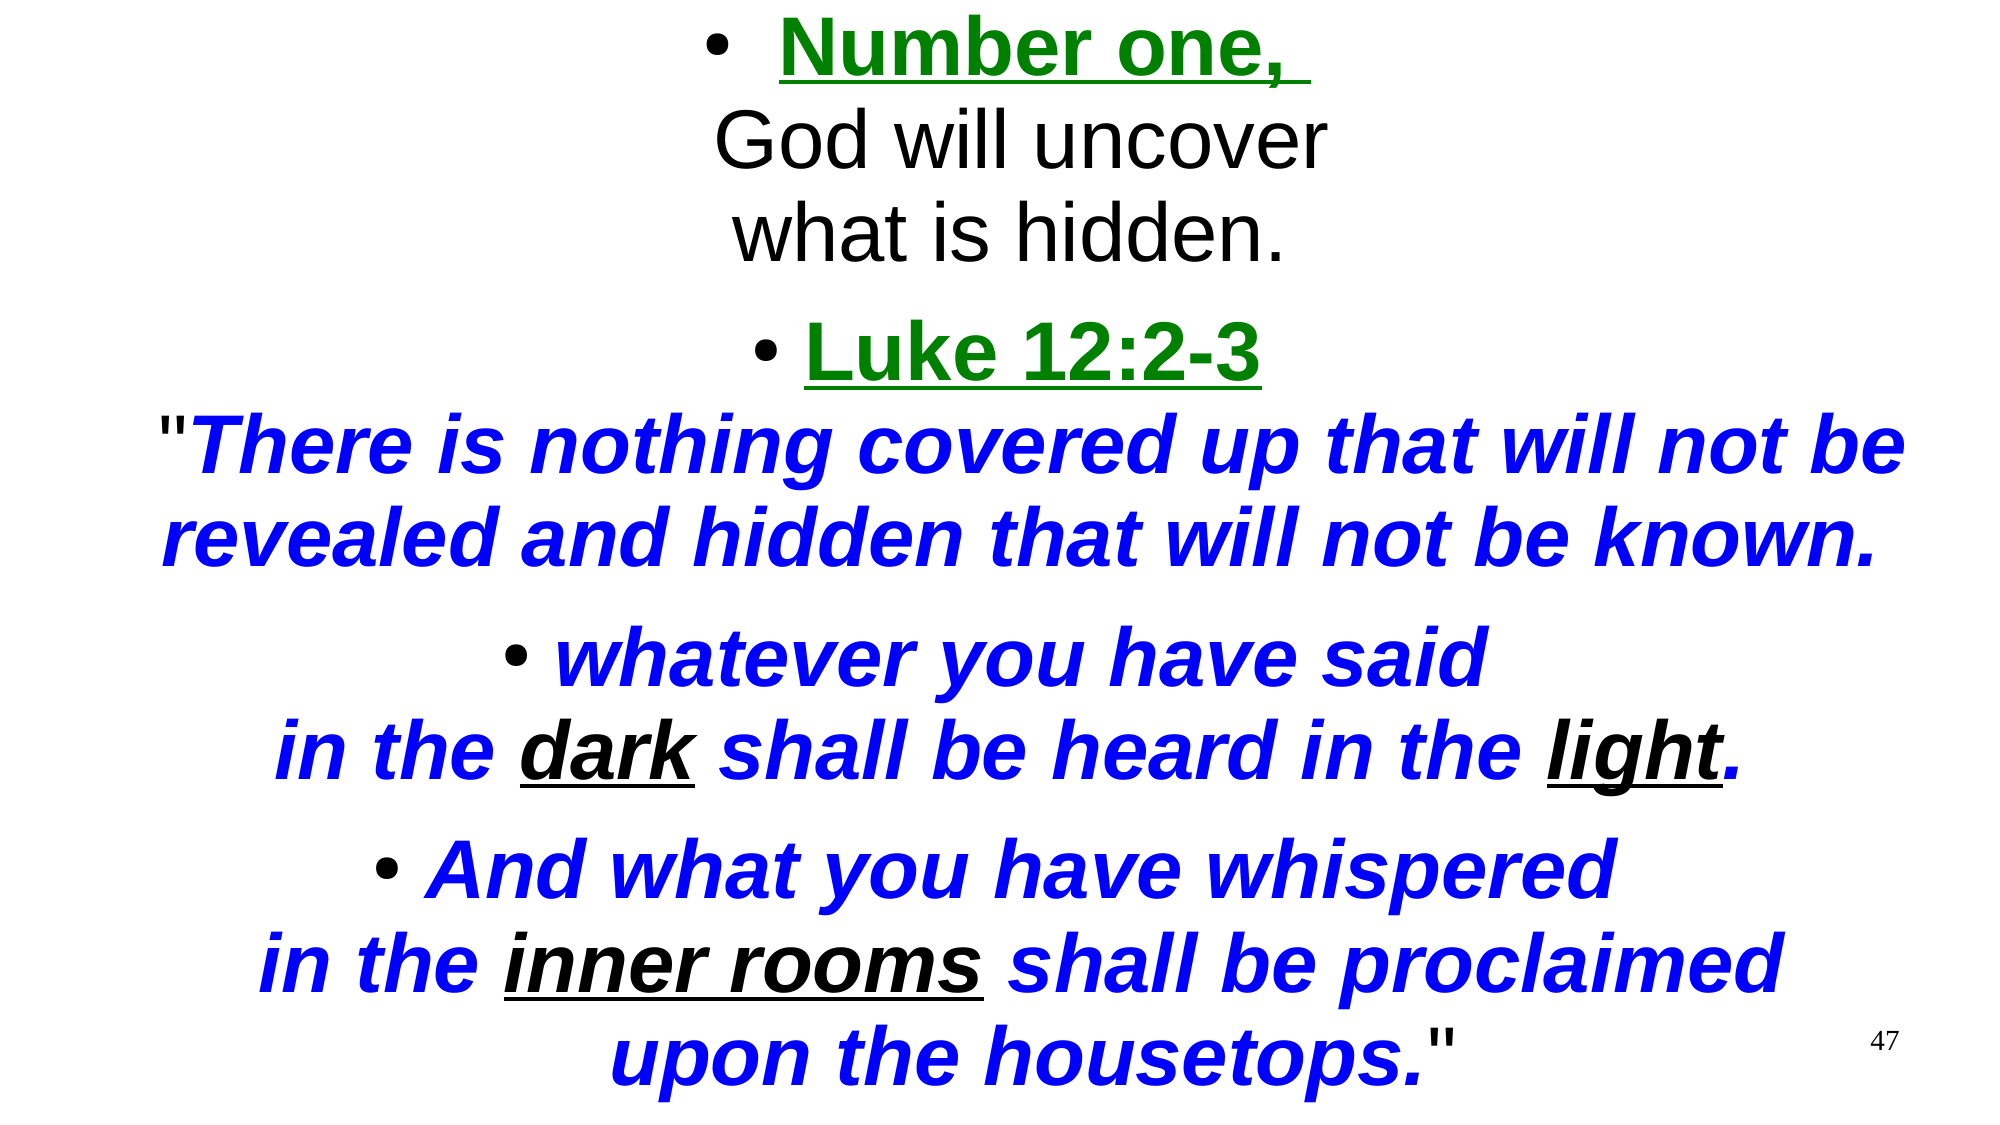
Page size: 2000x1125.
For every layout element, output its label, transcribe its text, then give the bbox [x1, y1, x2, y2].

list Number one, God will uncover what is hidden. Luke 12:2-3 "There is nothing covered up that will not be revealed and hidden that will not be known. whatever you have said in the dark shall be heard in the light. And what you have whispered in the inner rooms shall be proclaimed upon the housetops." [0, 0, 1996, 1123]
